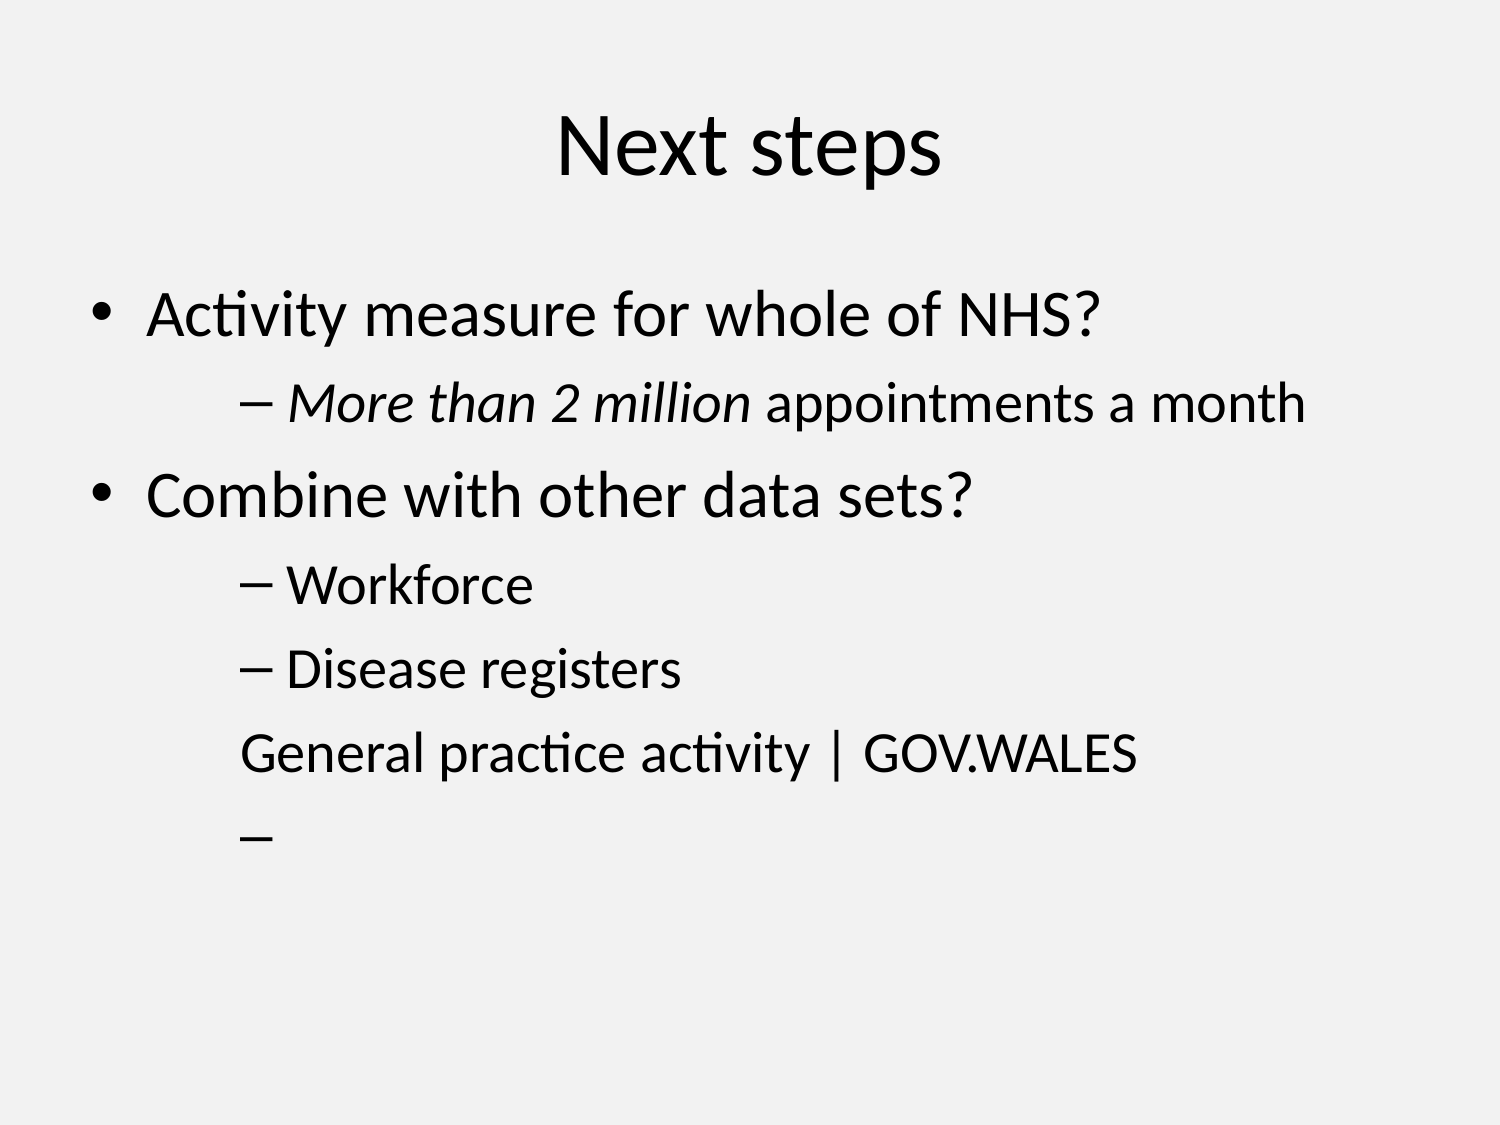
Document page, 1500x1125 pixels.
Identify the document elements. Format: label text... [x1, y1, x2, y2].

list Activity measure for whole of NHS? More than 2 million appointments a month Combine with other data sets? Workforce Disease registers General practice activity | GOV.WALES [75, 262, 1426, 1005]
title Next steps [75, 45, 1426, 233]
